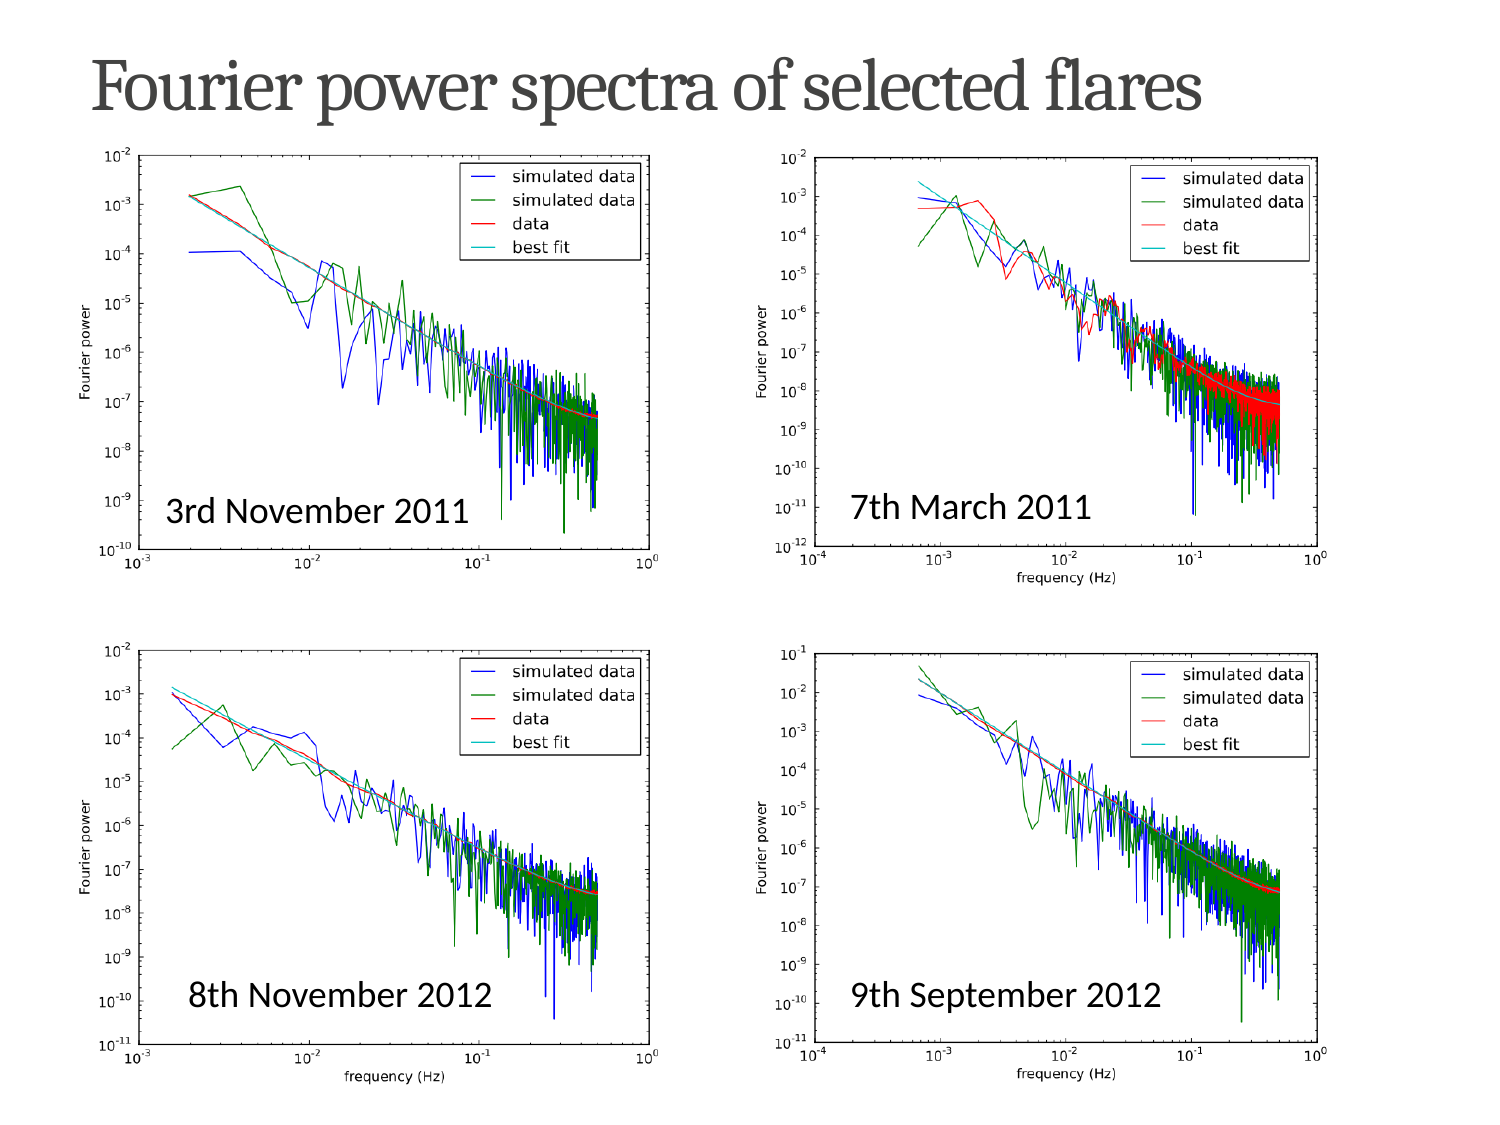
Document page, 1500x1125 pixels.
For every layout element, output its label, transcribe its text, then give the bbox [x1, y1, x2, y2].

title Fourier power spectra of selected flares [75, 0, 1325, 132]
picture [36, 132, 1400, 1099]
text_box 8th November 2012 [173, 962, 571, 1023]
text_box 9th September 2012 [835, 962, 1233, 1023]
text_box 3rd November 2011 [150, 478, 548, 538]
text_box 7th March 2011 [835, 474, 1233, 535]
